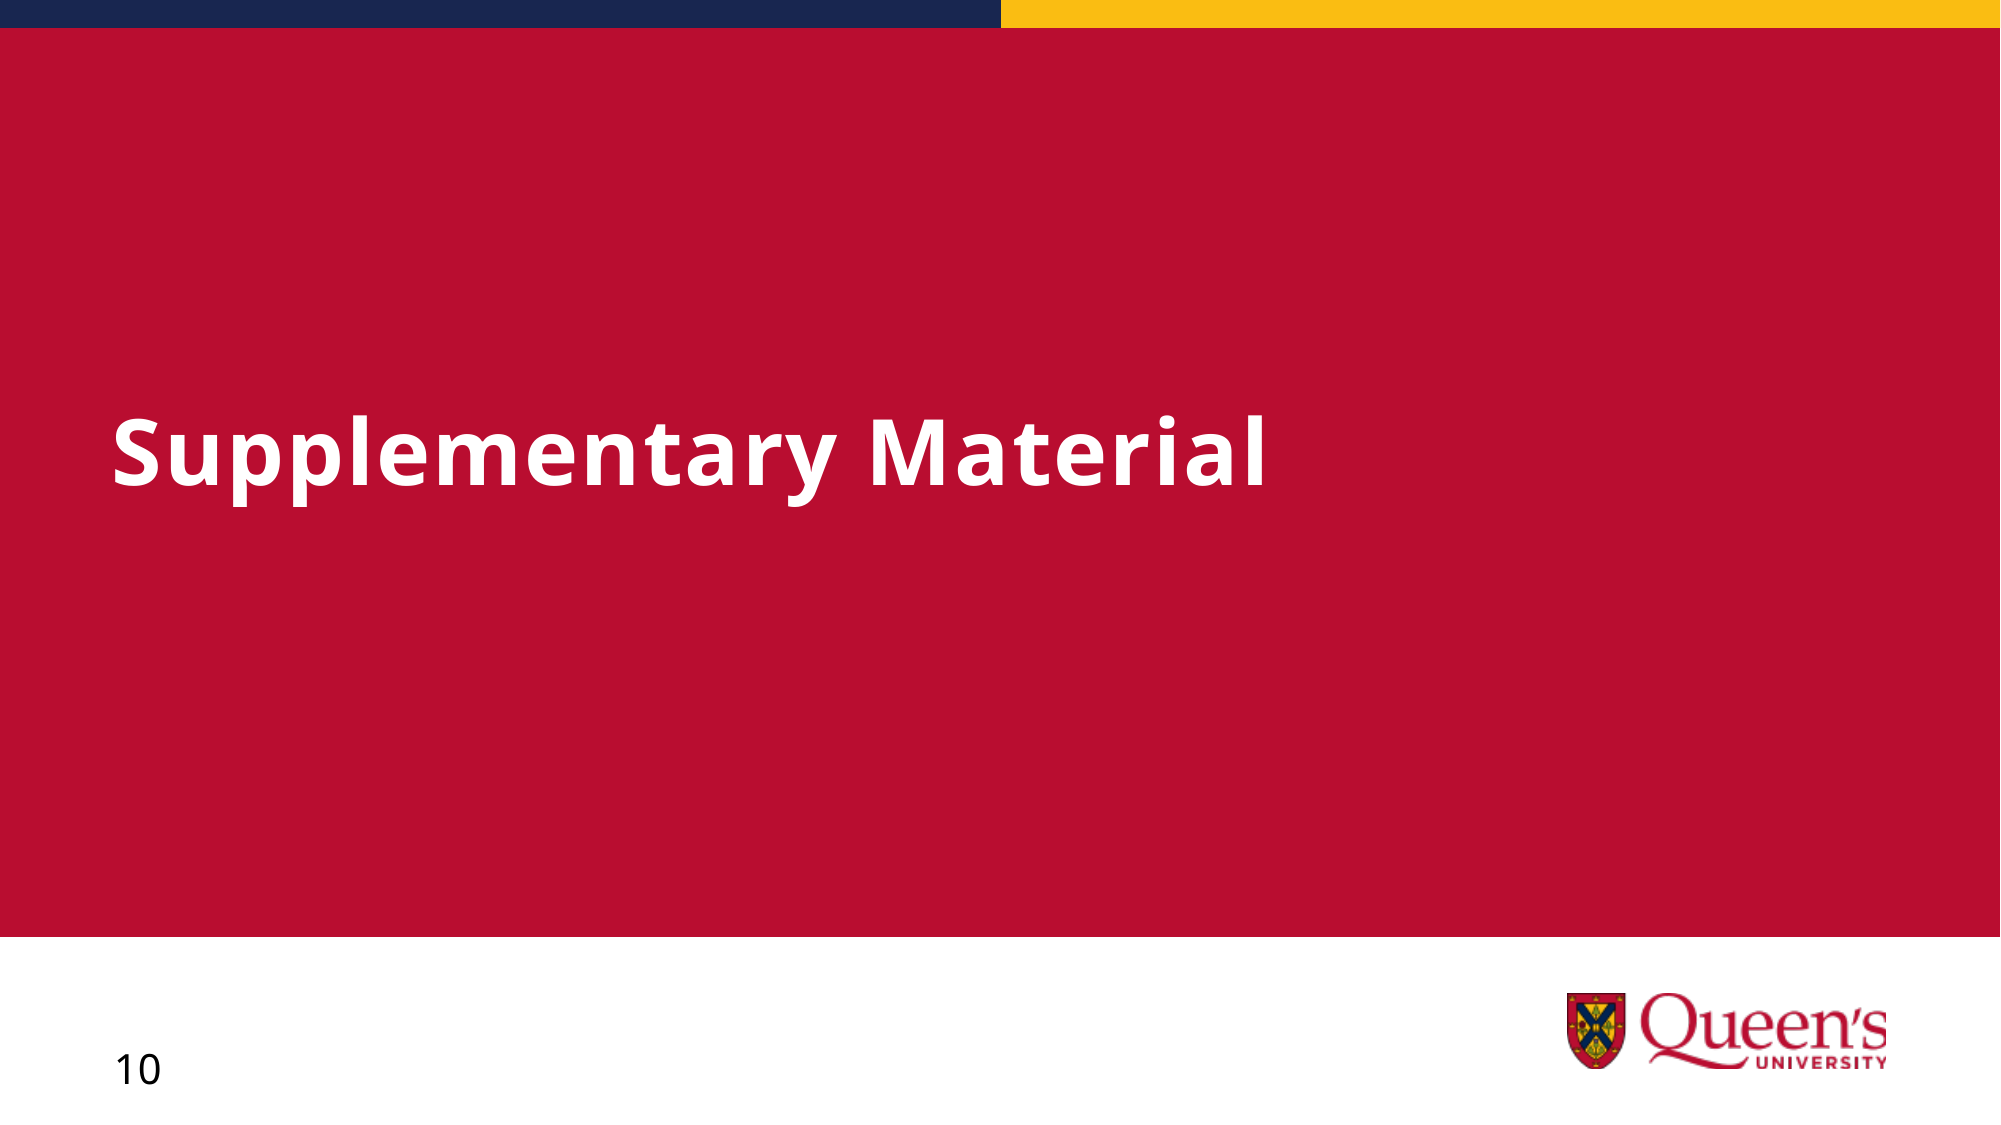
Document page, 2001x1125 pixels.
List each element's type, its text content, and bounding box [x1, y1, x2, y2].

picture [0, 0, 2001, 28]
slide_number <number> [99, 1035, 190, 1092]
title Supplementary Material [96, 137, 1886, 513]
